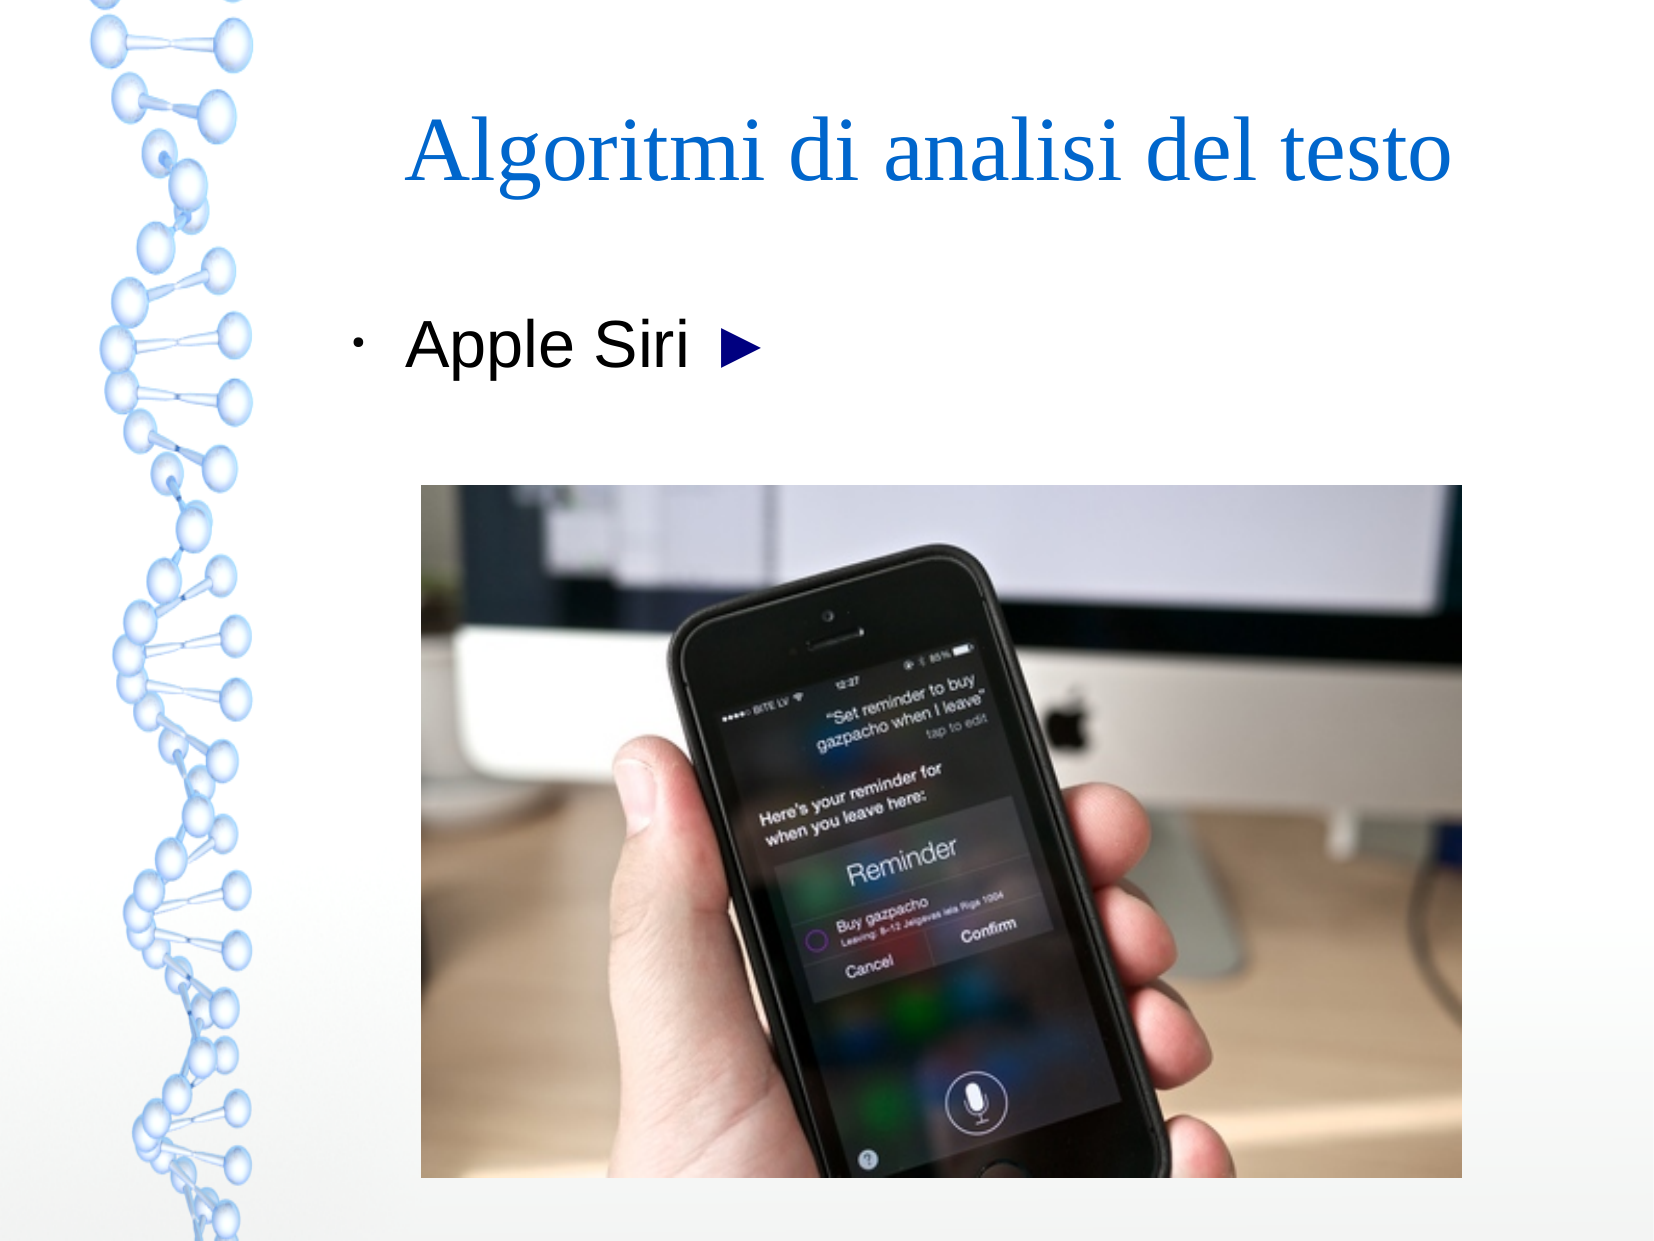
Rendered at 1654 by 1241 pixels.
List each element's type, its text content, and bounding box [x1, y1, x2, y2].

text_box Apple Siri ► [319, 299, 1571, 643]
title Algoritmi di analisi del testo [265, 47, 1595, 253]
picture [0, 0, 1654, 1241]
